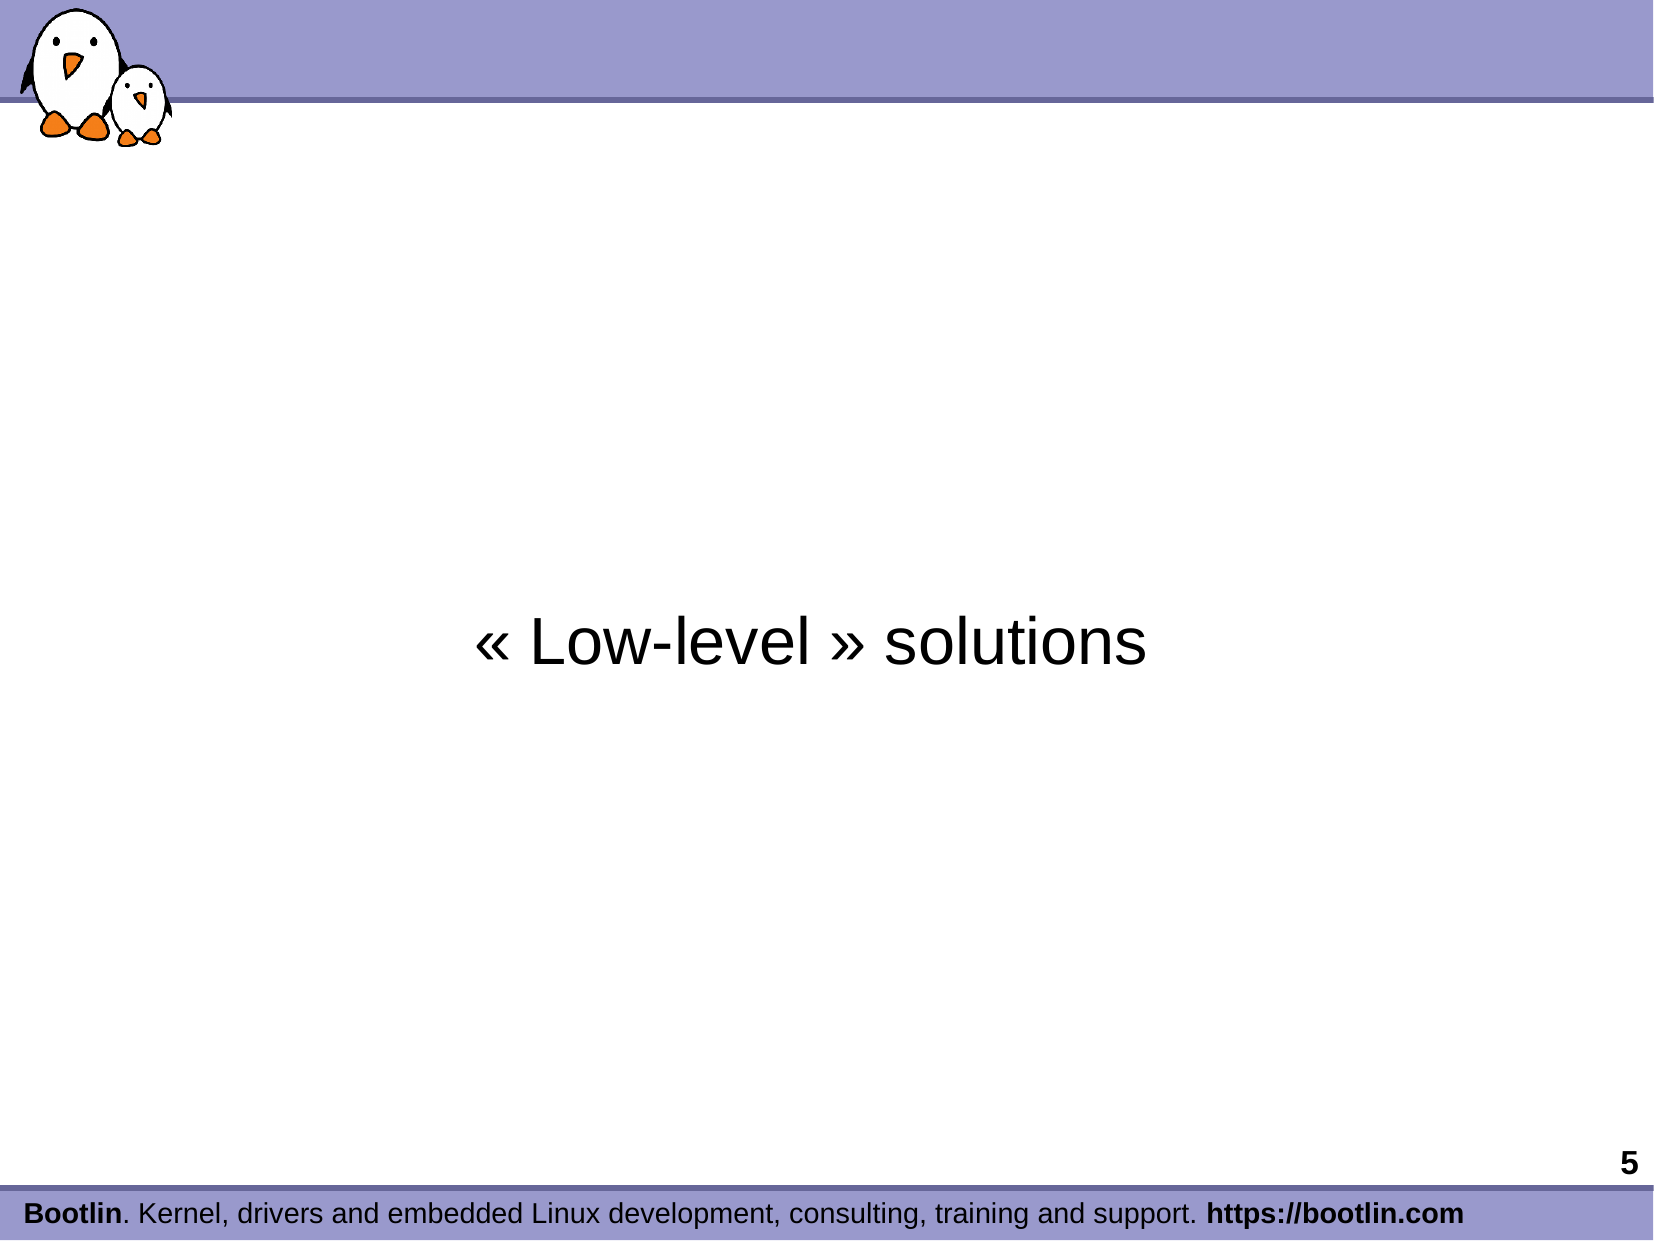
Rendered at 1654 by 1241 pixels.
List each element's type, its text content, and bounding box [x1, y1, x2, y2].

picture [20, 8, 172, 147]
subtitle « Low-level » solutions [105, 216, 1518, 1066]
